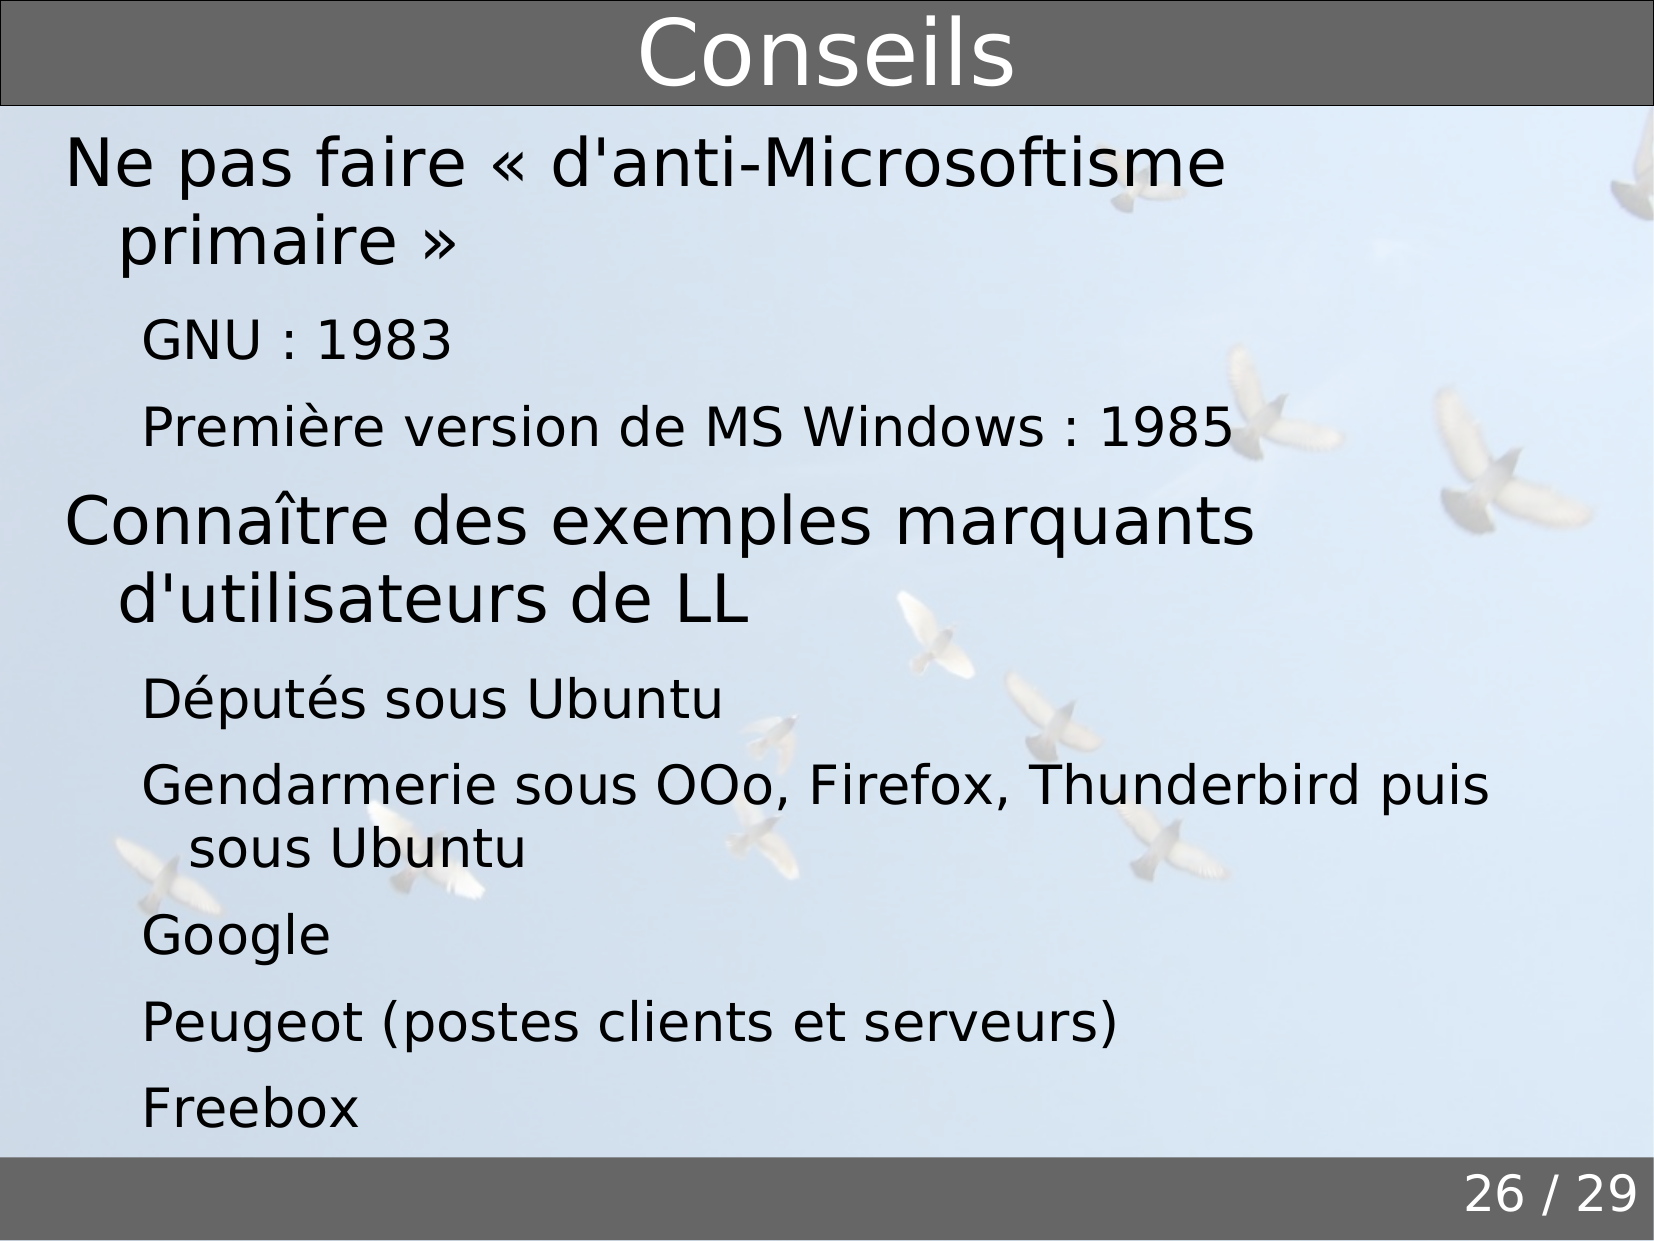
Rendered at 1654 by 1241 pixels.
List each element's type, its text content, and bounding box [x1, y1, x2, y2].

title Conseils [0, 0, 1654, 108]
list Ne pas faire « d'anti-Microsoftisme primaire » GNU : 1983 Première version de MS Windows : 1985 Connaître des exemples marquants d'utilisateurs de LL Députés sous Ubuntu Gendarmerie sous OOo, Firefox, Thunderbird puis sous Ubuntu Google Peugeot (postes clients et serveurs) Freebox [46, 124, 1585, 1141]
